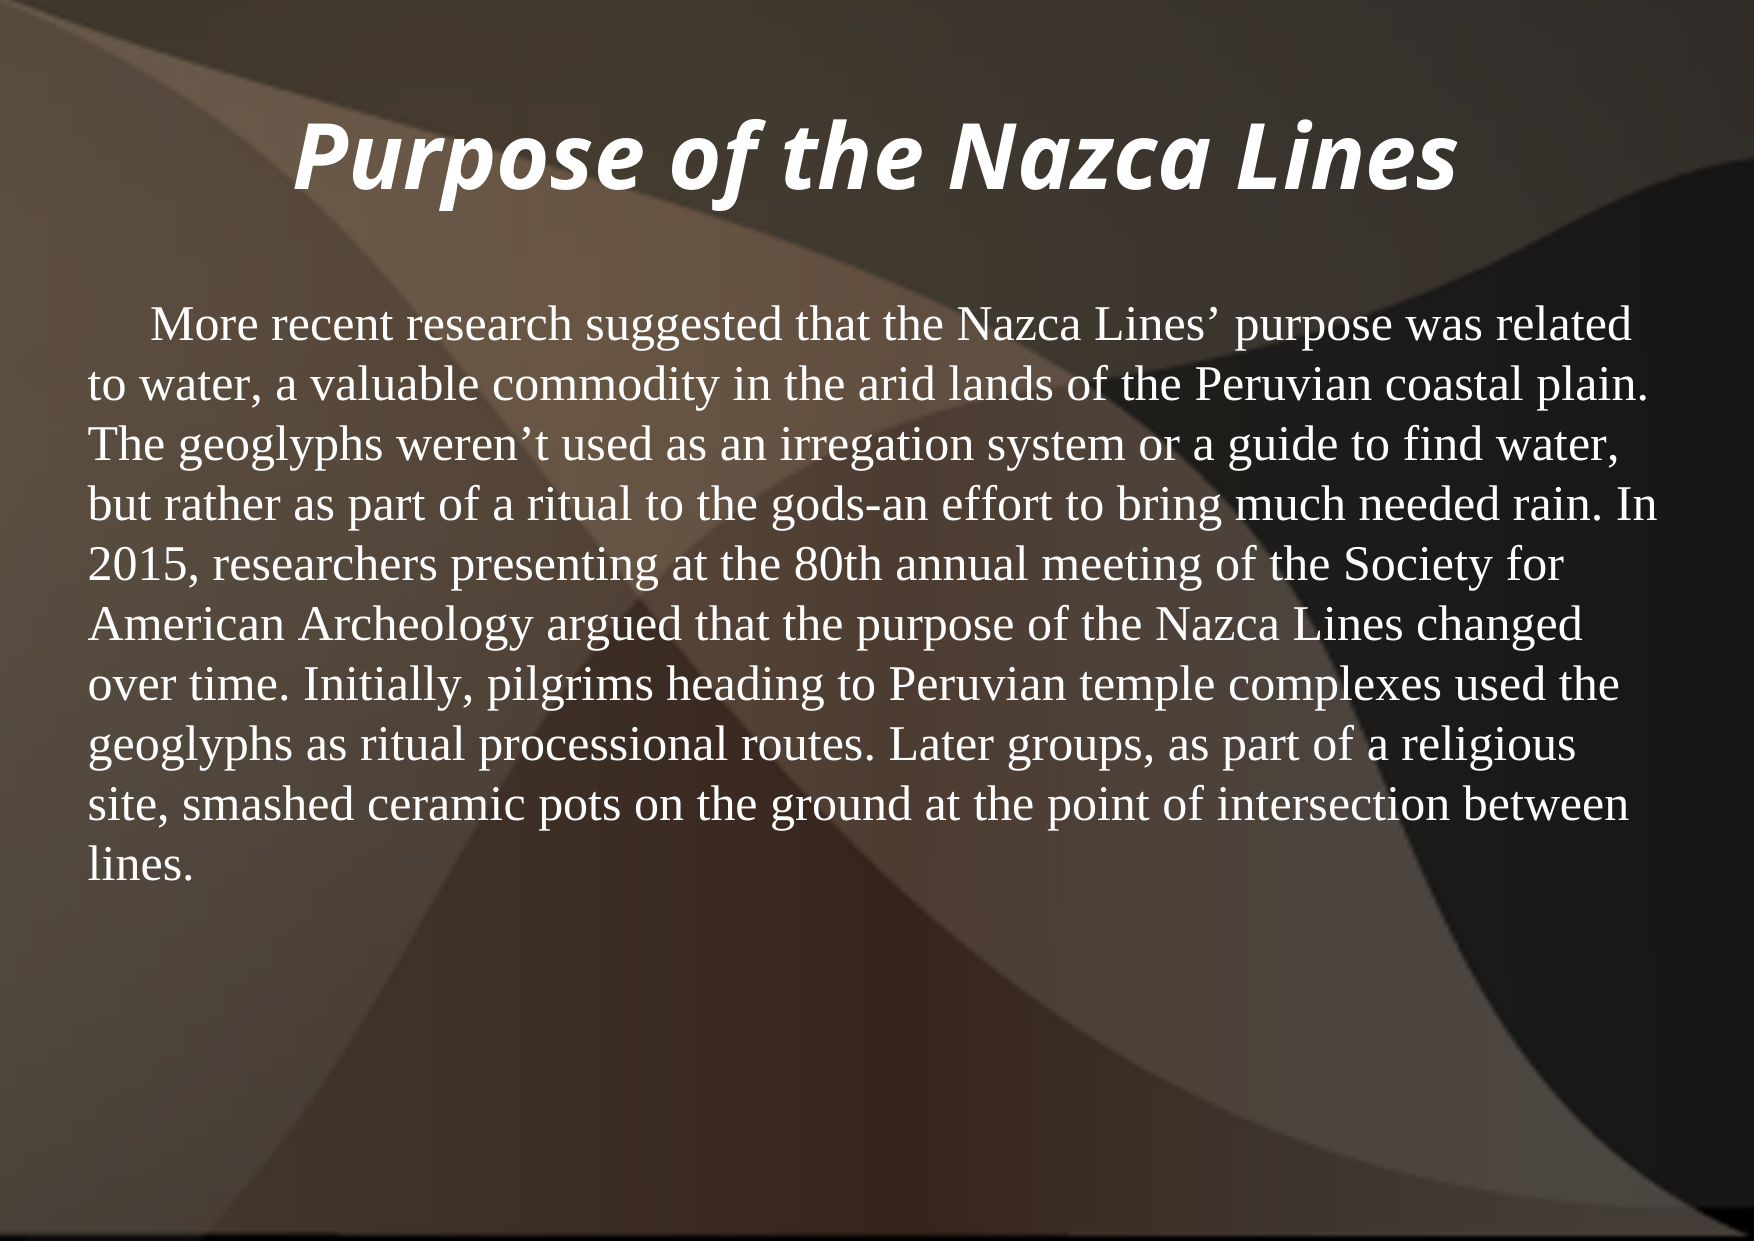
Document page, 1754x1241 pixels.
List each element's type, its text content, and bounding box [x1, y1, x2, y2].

title Purpose of the Nazca Lines [87, 49, 1667, 257]
list More recent research suggested that the Nazca Lines’ purpose was related to water, a valuable commodity in the arid lands of the Peruvian coastal plain. The geoglyphs weren’t used as an irregation system or a guide to find water, but rather as part of a ritual to the gods-an effort to bring much needed rain. In 2015, researchers presenting at the 80th annual meeting of the Society for American Archeology argued that the purpose of the Nazca Lines changed over time. Initially, pilgrims heading to Peruvian temple complexes used the geoglyphs as ritual processional routes. Later groups, as part of a religious site, smashed ceramic pots on the ground at the point of intersection between lines. [87, 290, 1667, 1010]
